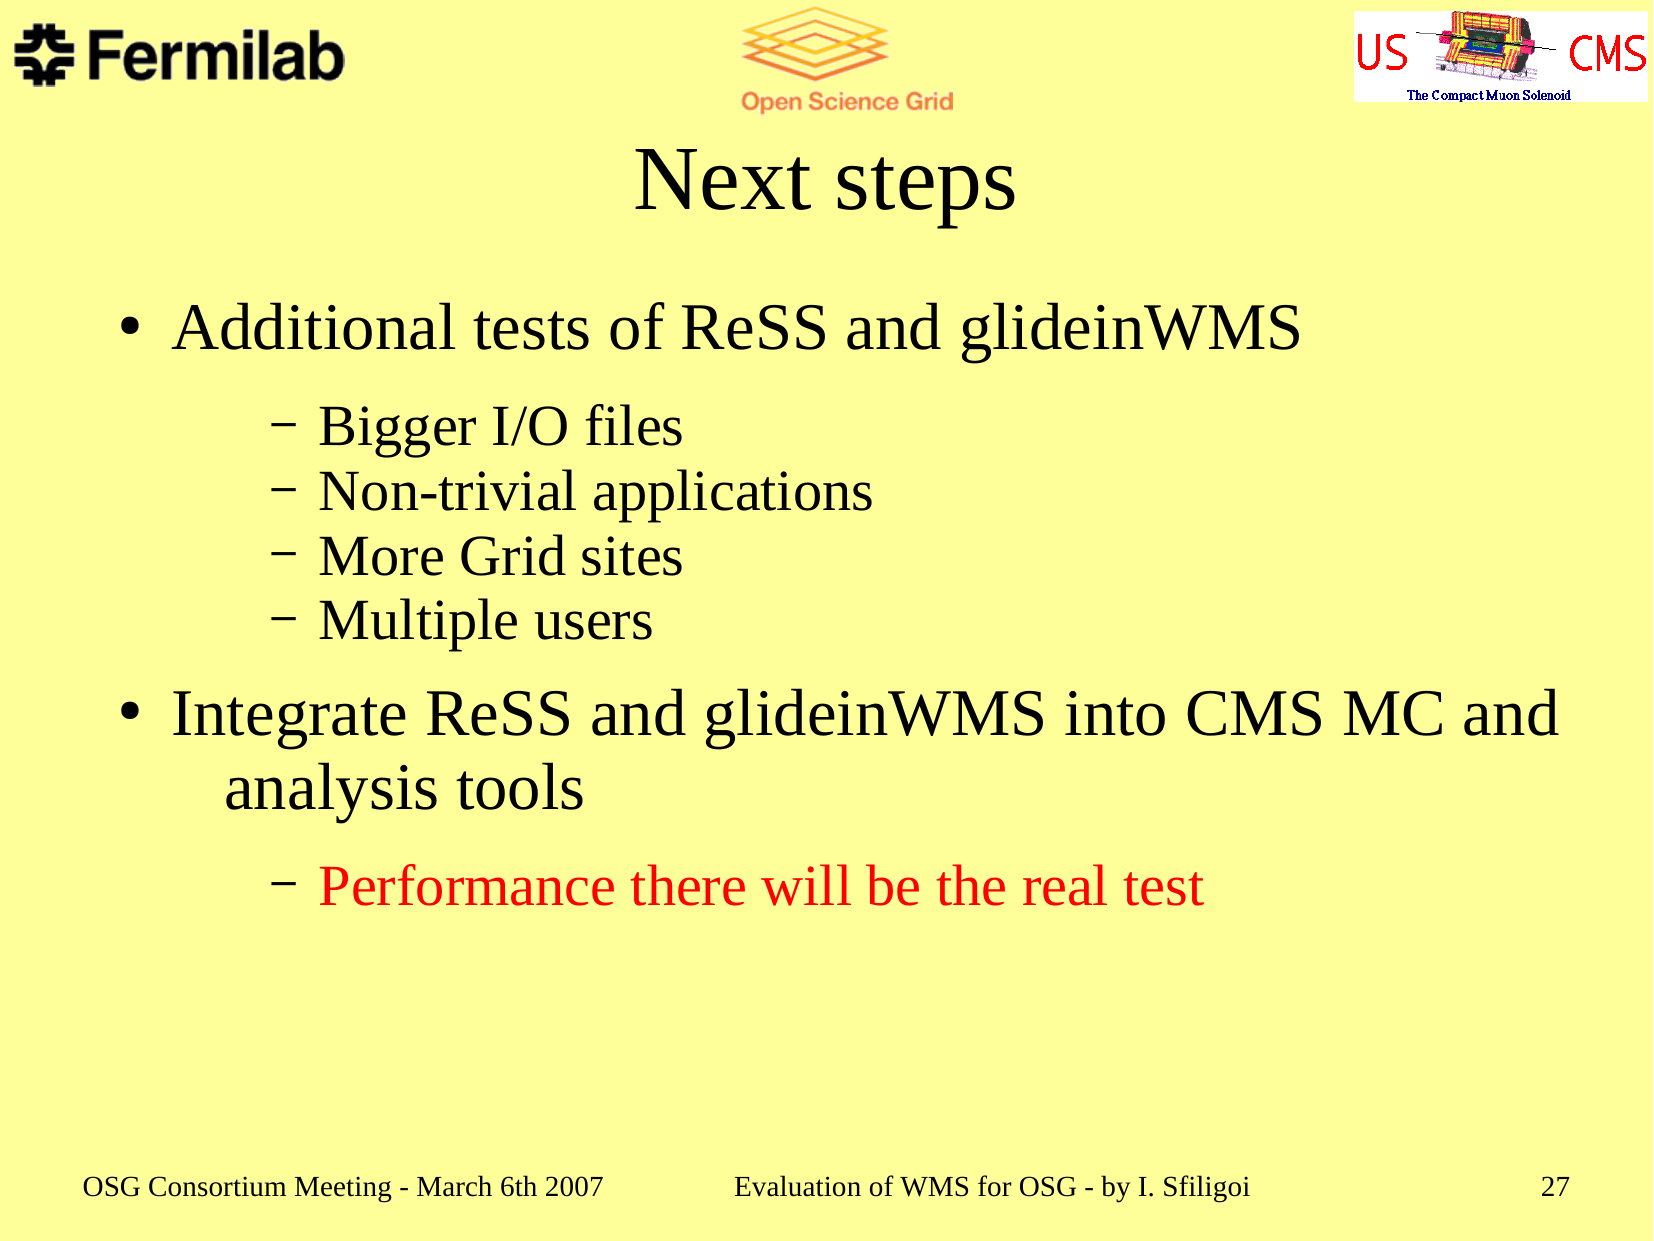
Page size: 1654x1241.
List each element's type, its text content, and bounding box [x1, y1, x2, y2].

list Additional tests of ReSS and glideinWMS Bigger I/O files Non-trivial applications More Grid sites Multiple users Integrate ReSS and glideinWMS into CMS MC and analysis tools Performance there will be the real test [82, 290, 1571, 1152]
title Next steps [82, 100, 1571, 257]
picture [1354, 11, 1648, 102]
picture [741, 5, 953, 100]
picture [14, 23, 345, 87]
